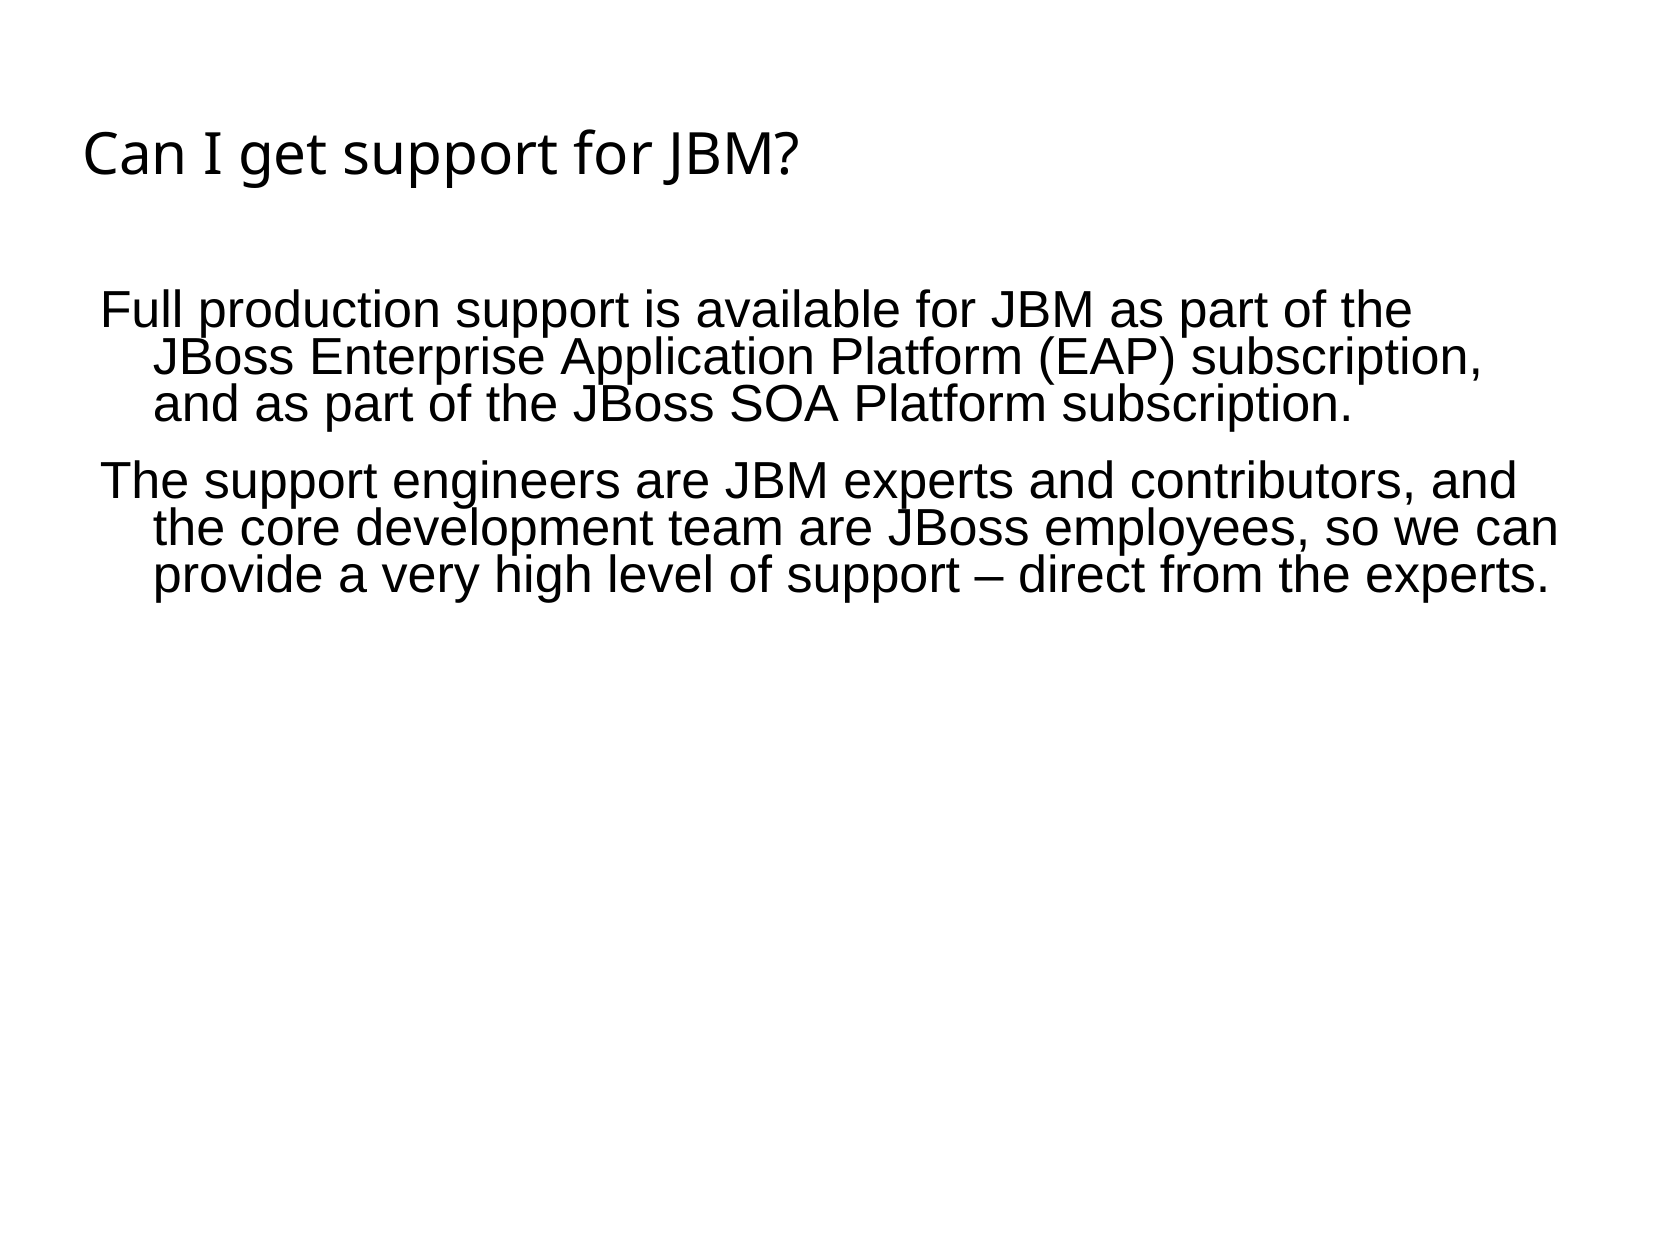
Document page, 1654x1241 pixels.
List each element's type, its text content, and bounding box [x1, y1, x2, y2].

list Full production support is available for JBM as part of the JBoss Enterprise Application Platform (EAP) subscription, and as part of the JBoss SOA Platform subscription. The support engineers are JBM experts and contributors, and the core development team are JBoss employees, so we can provide a very high level of support – direct from the experts. [82, 290, 1571, 1094]
title Can I get support for JBM? [82, 56, 1571, 249]
